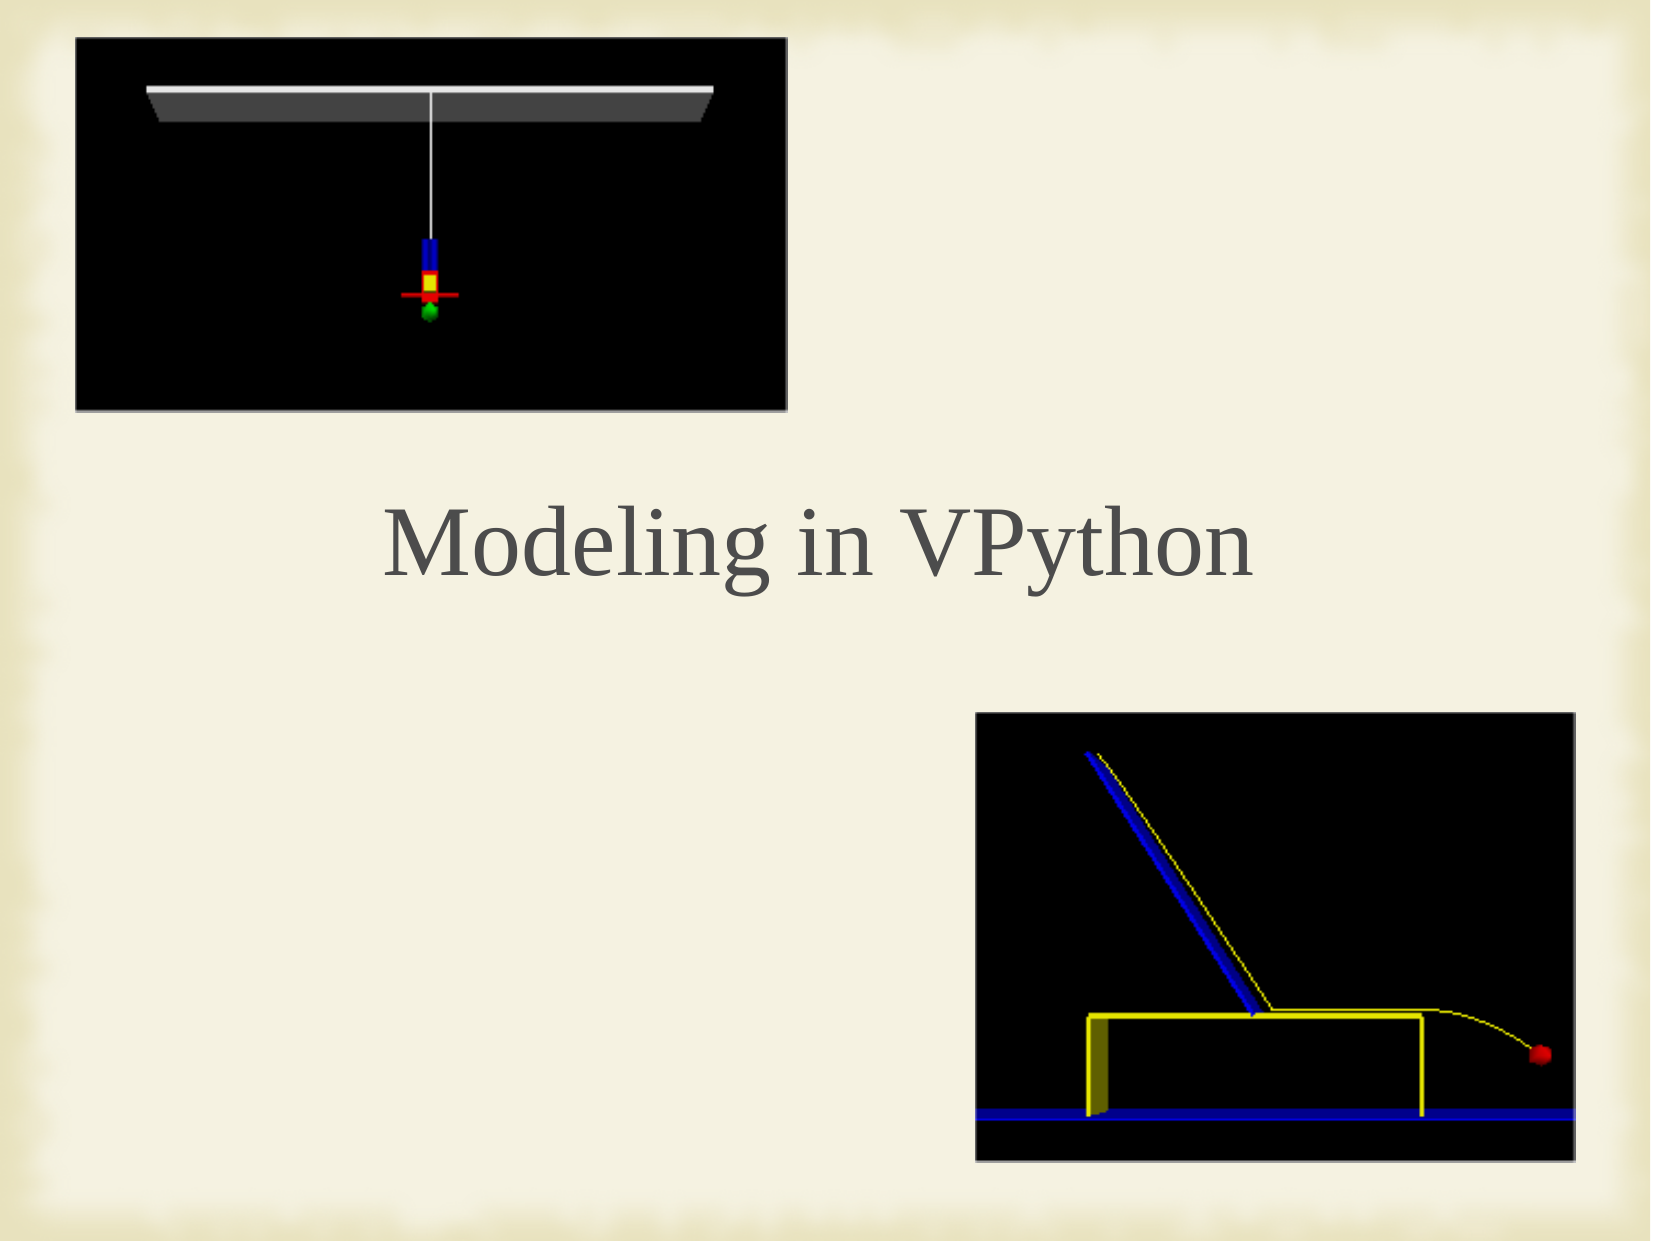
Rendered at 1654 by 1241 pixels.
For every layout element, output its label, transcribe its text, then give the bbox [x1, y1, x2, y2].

title Modeling in VPython [75, 445, 1564, 638]
picture [0, 0, 1651, 1241]
